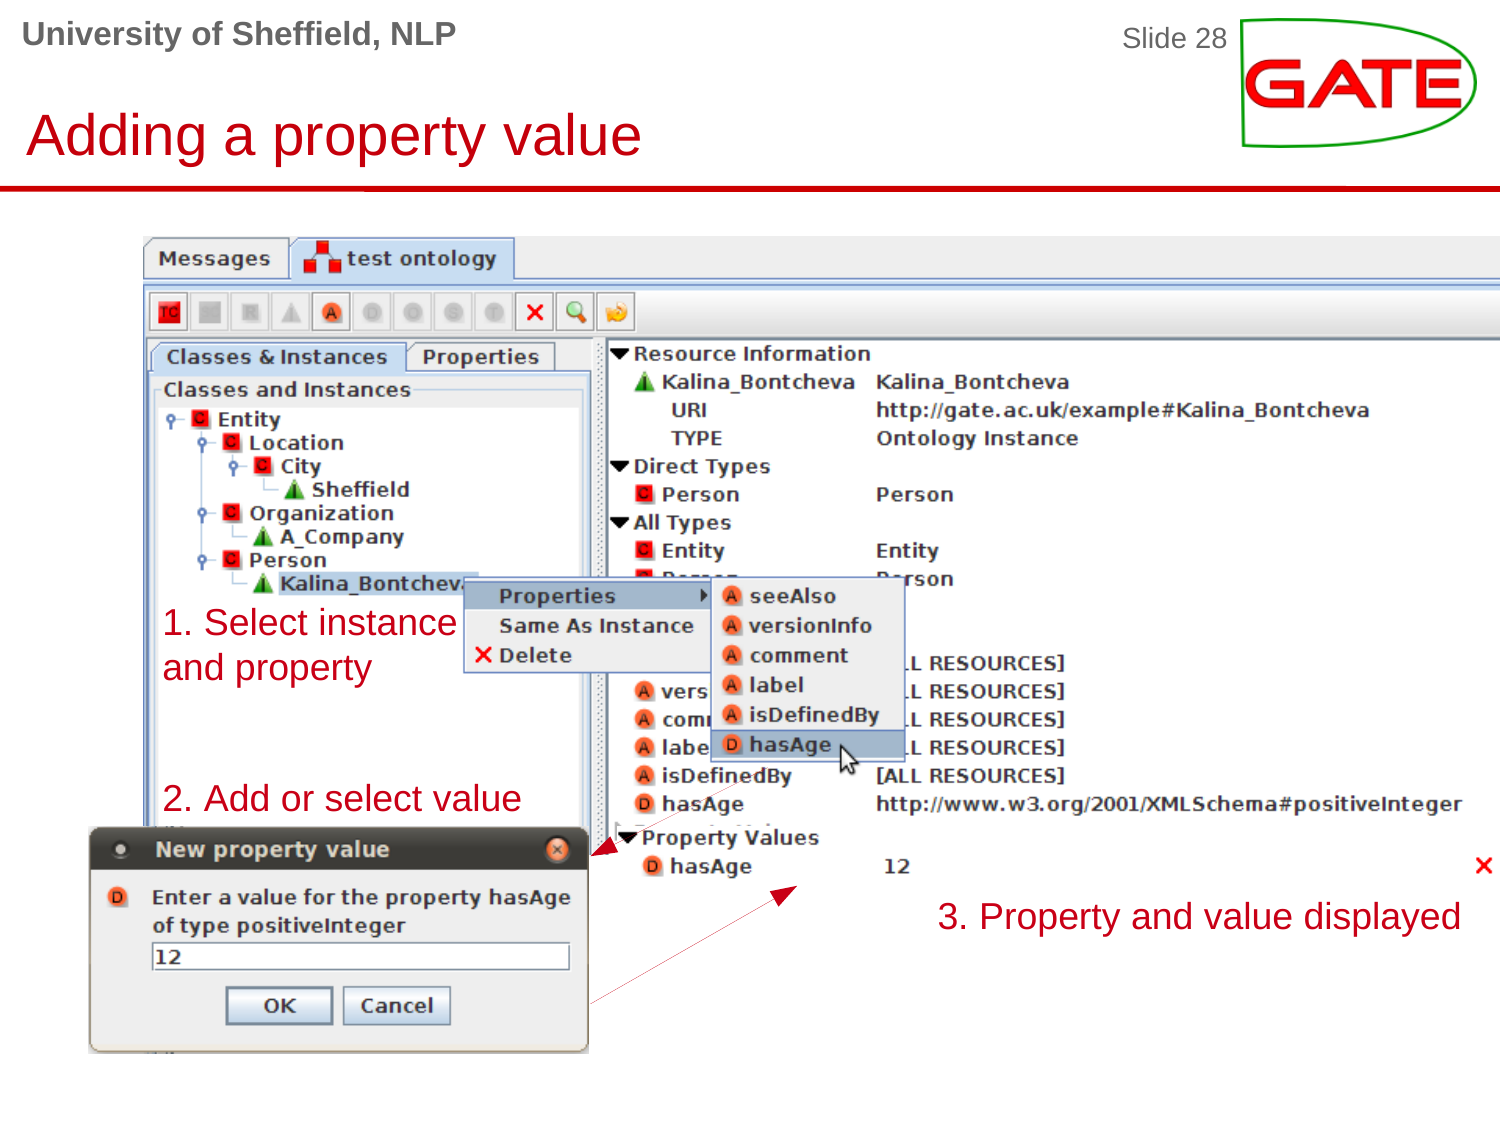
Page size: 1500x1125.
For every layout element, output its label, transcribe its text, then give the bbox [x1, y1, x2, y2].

picture [1240, 18, 1477, 148]
title Adding a property value [26, 39, 1265, 233]
text_box 1. Select instance and property [147, 590, 502, 696]
picture [88, 236, 1500, 1054]
text_box 2. Add or select value [147, 766, 538, 826]
text_box 3. Property and value displayed [922, 885, 1476, 945]
